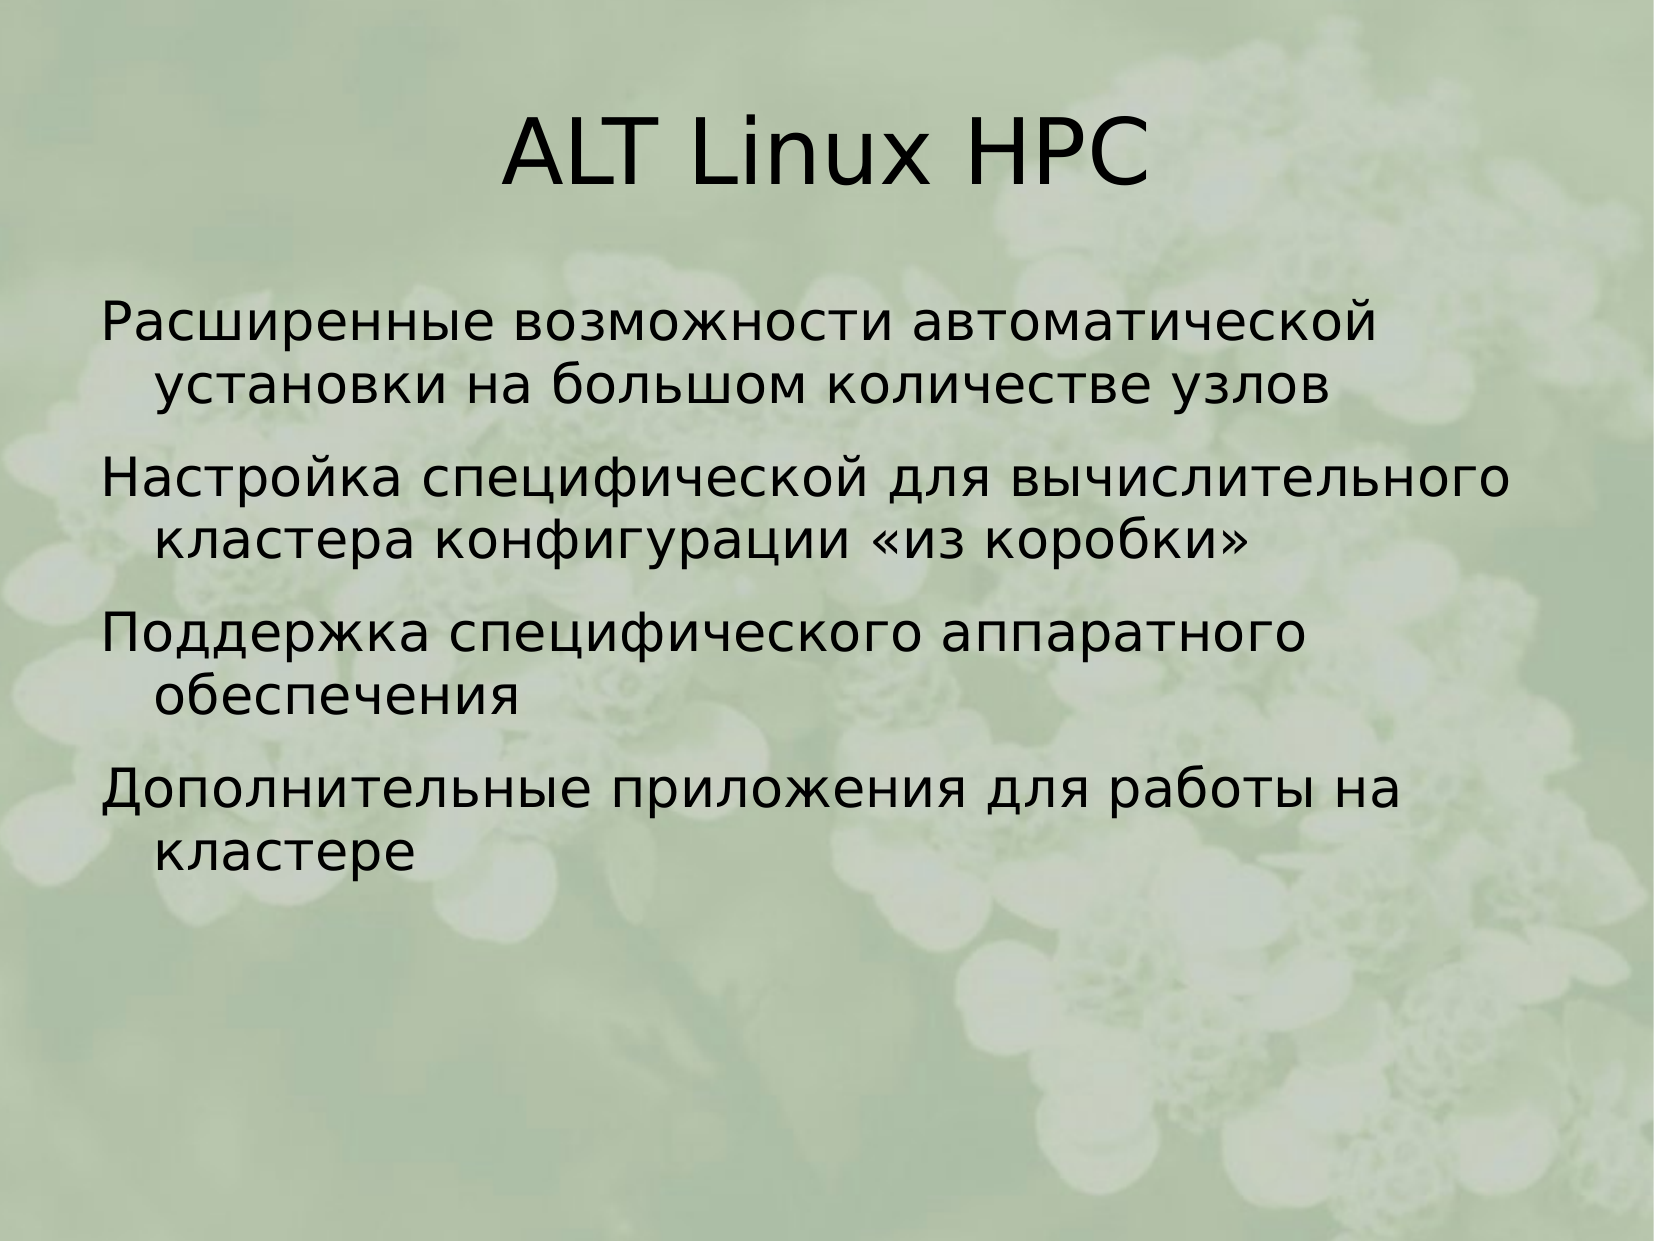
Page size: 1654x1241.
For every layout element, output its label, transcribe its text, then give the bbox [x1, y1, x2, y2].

list Расширенные возможности автоматической установки на большом количестве узлов Настройка специфической для вычислительного кластера конфигурации «из коробки» Поддержка специфического аппаратного обеспечения Дополнительные приложения для работы на кластере [82, 290, 1571, 1094]
picture [0, 0, 1654, 1241]
title ALT Linux HPC [82, 49, 1571, 257]
